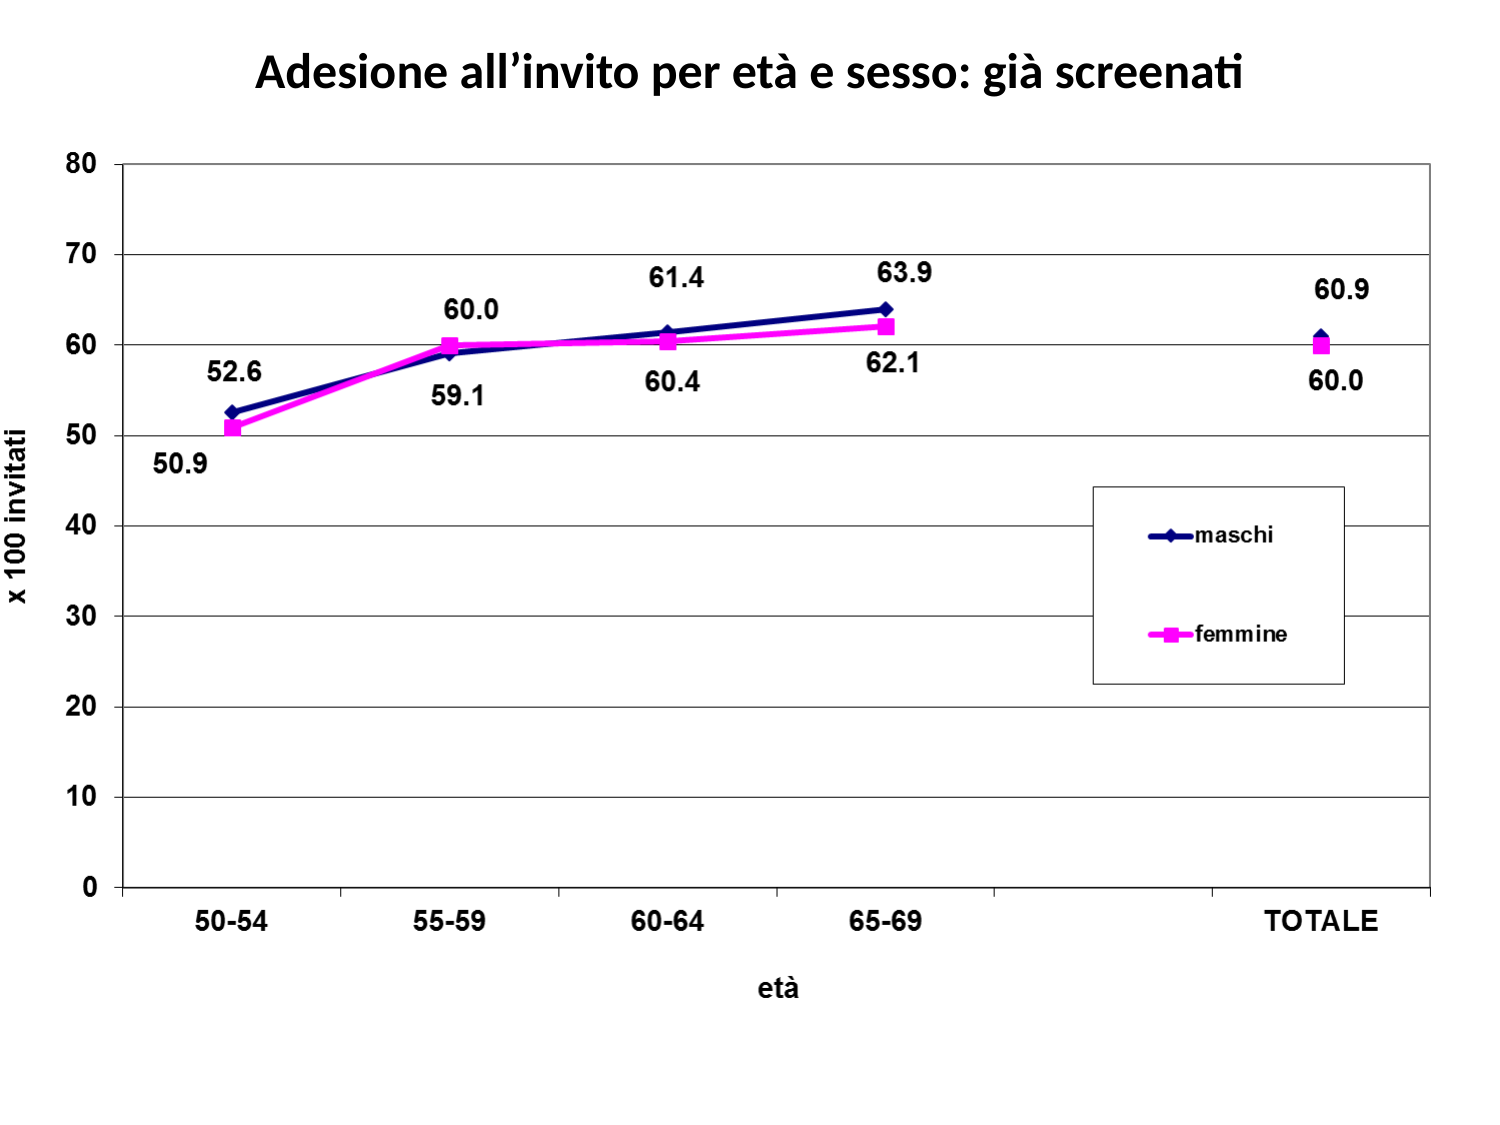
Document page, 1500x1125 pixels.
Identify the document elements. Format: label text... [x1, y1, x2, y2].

text_box Adesione all’invito per età e sesso: già screenati [0, 30, 1500, 100]
picture [0, 100, 1500, 1024]
